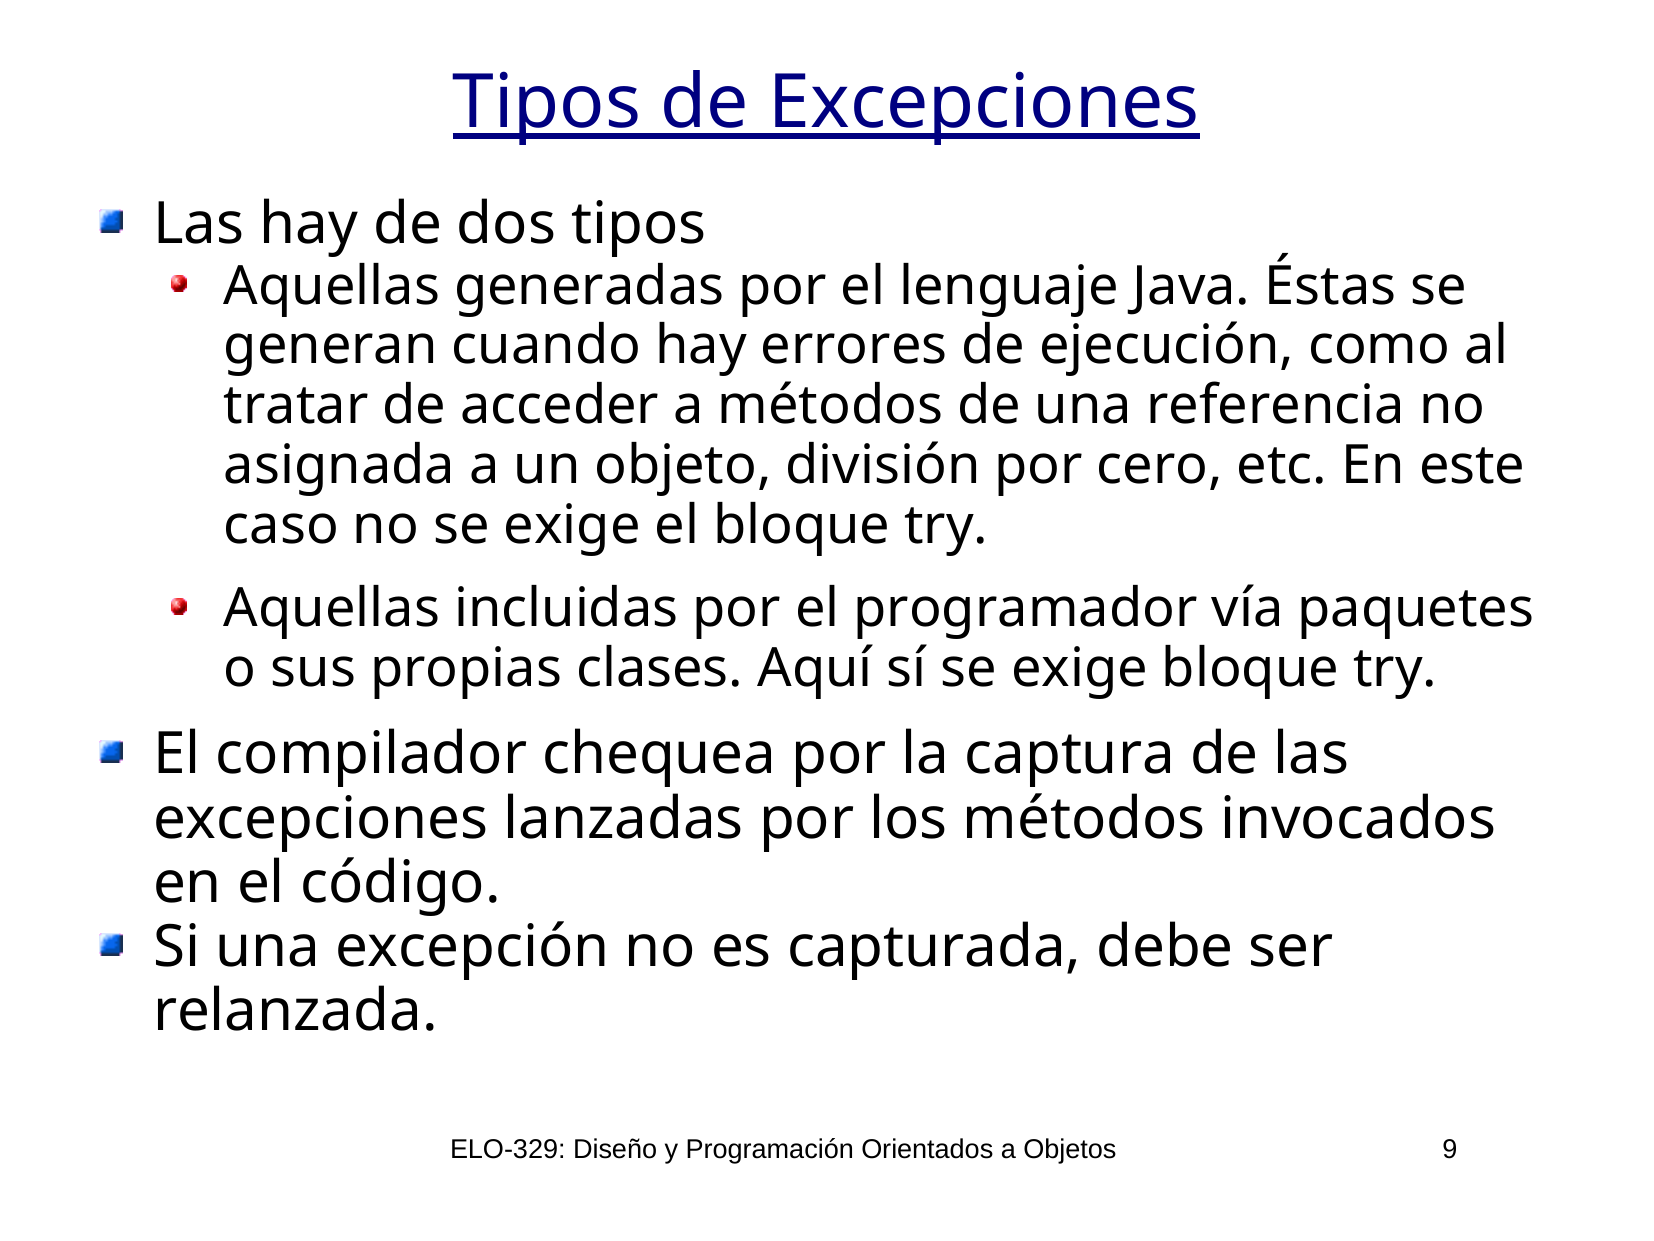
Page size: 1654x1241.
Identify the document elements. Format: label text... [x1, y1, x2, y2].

title Tipos de Excepciones [82, 49, 1571, 151]
list Las hay de dos tipos Aquellas generadas por el lenguaje Java. Éstas se generan cuando hay errores de ejecución, como al tratar de acceder a métodos de una referencia no asignada a un objeto, división por cero, etc. En este caso no se exige el bloque try. Aquellas incluidas por el programador vía paquetes o sus propias clases. Aquí sí se exige bloque try. El compilador chequea por la captura de las excepciones lanzadas por los métodos invocados en el código. Si una excepción no es capturada, debe ser relanzada. [82, 187, 1571, 1124]
